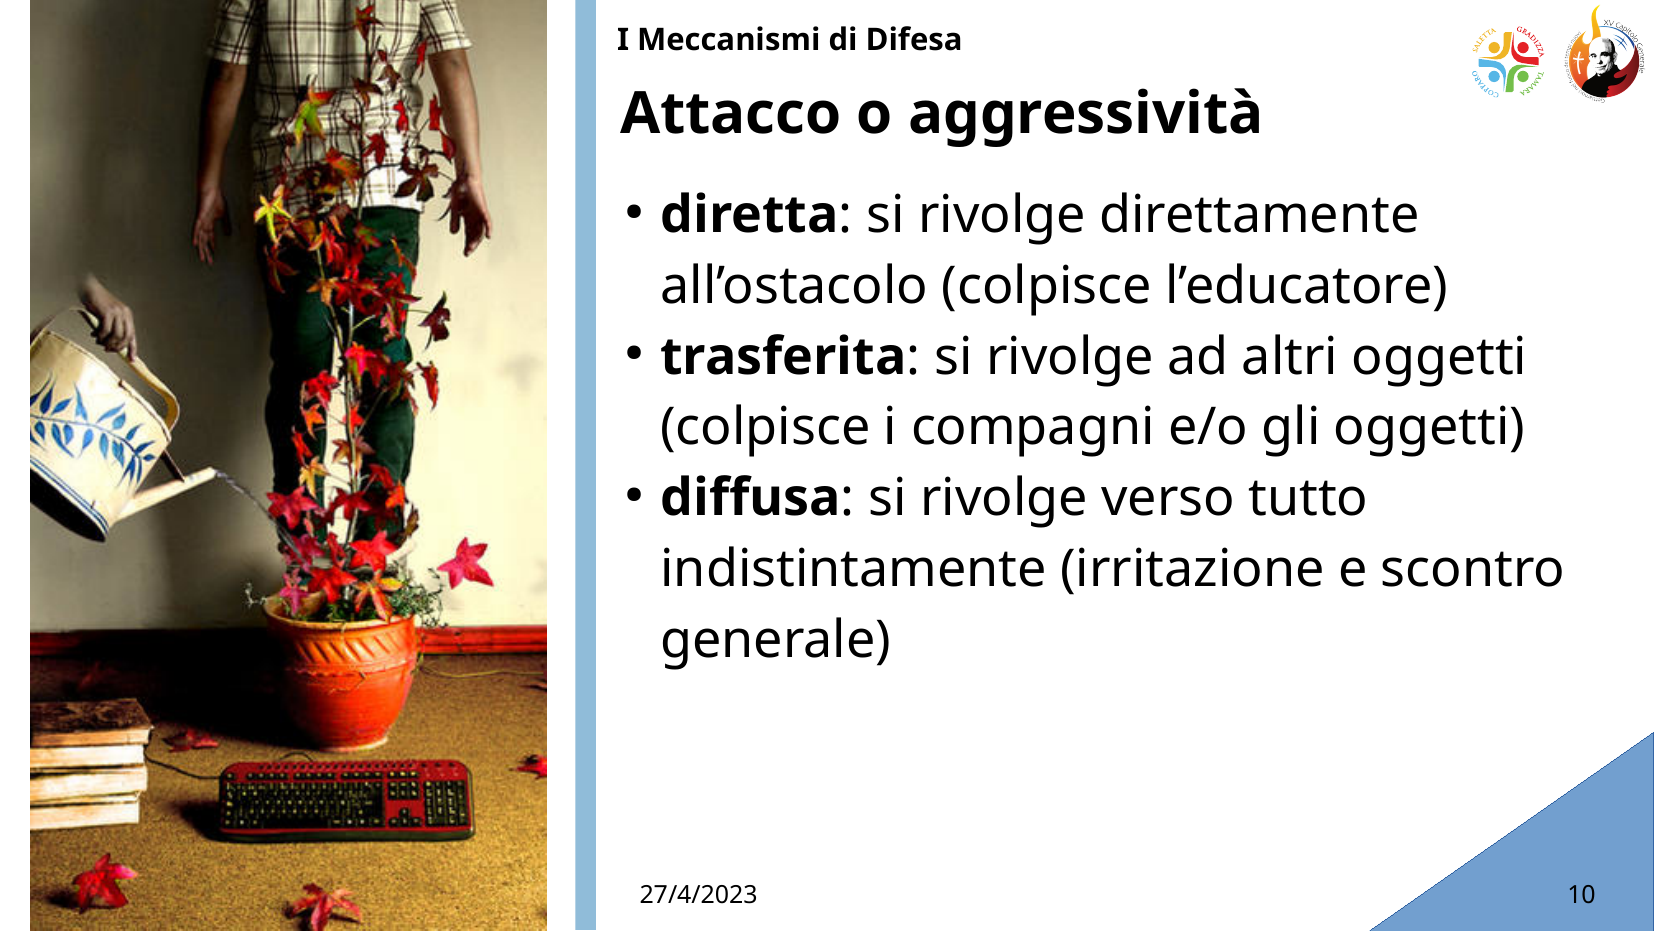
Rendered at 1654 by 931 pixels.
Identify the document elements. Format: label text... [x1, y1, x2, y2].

text_box I Meccanismi di Difesa [602, 9, 1335, 63]
picture [1563, 4, 1646, 103]
picture [30, 0, 547, 931]
subtitle diretta: si rivolge direttamente all’ostacolo (colpisce l’educatore) trasferita: si rivolge ad altri oggetti (colpisce i compagni e/o gli oggetti) diffusa: si rivolge verso tutto indistintamente (irritazione e scontro generale) [624, 177, 1602, 873]
title Attacco o aggressività [620, 70, 1617, 142]
